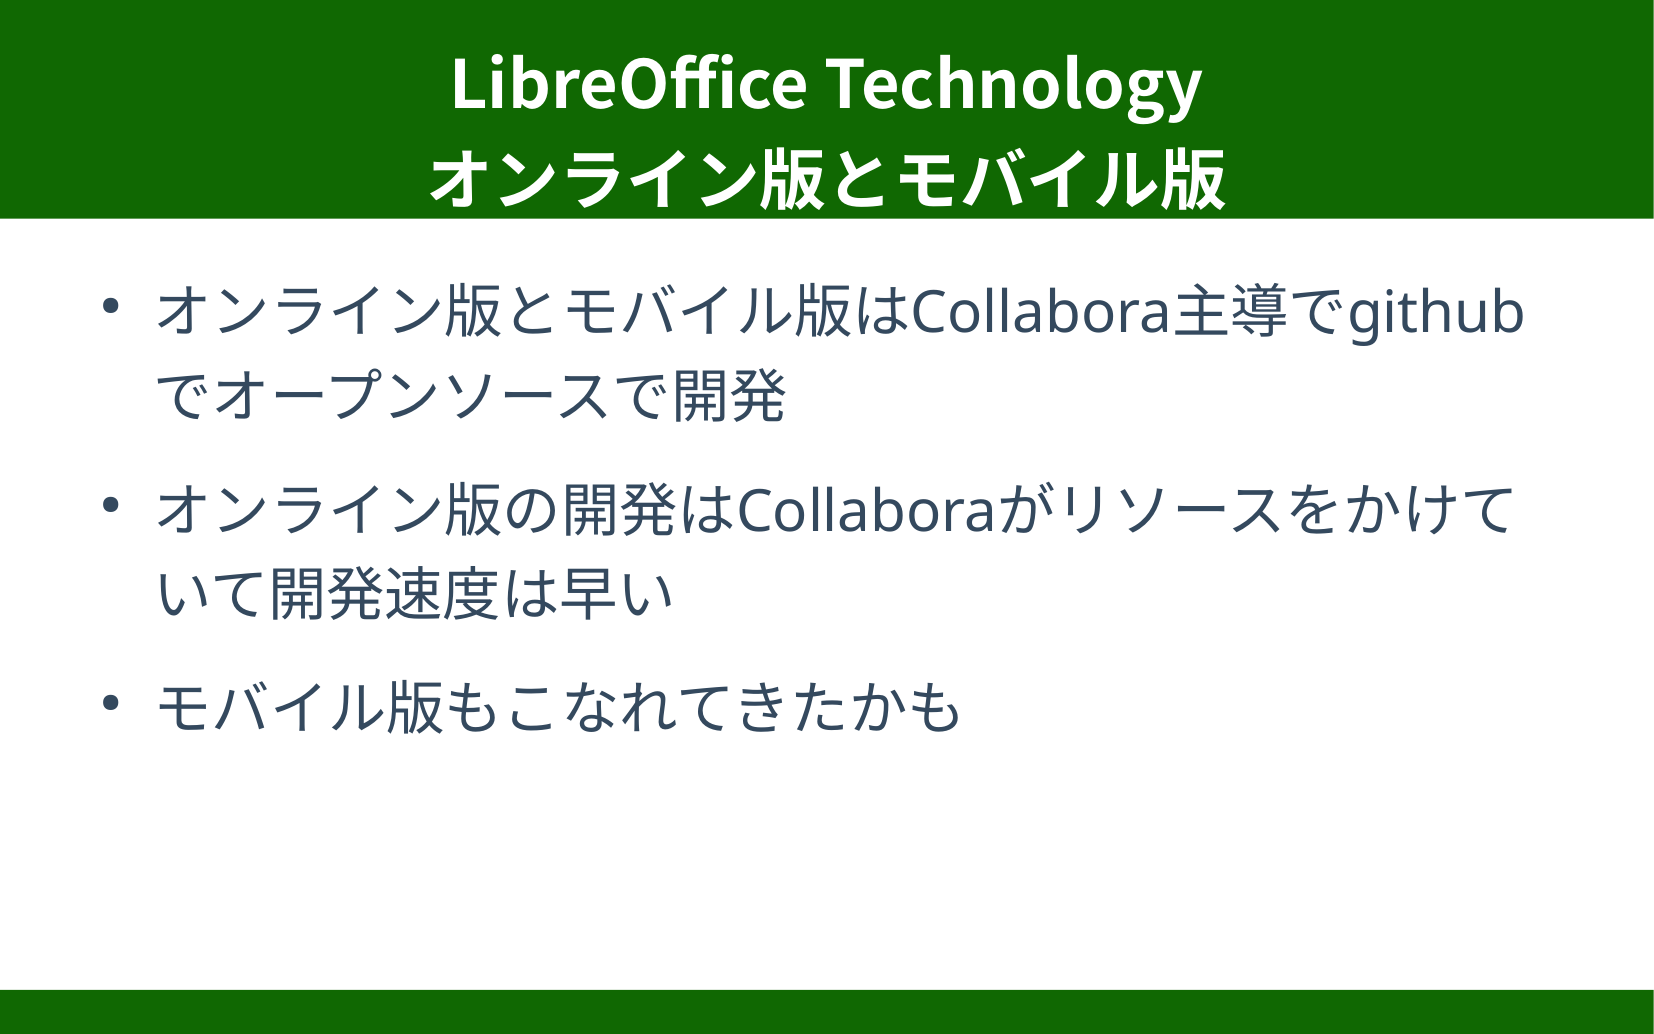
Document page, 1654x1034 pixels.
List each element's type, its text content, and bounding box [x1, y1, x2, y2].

title LibreOffice Technology オンライン版とモバイル版 [82, 30, 1571, 225]
list オンライン版とモバイル版はCollabora主導でgithubでオープンソースで開発 オンライン版の開発はCollaboraがリソースをかけていて開発速度は早い モバイル版もこなれてきたかも [82, 265, 1571, 957]
